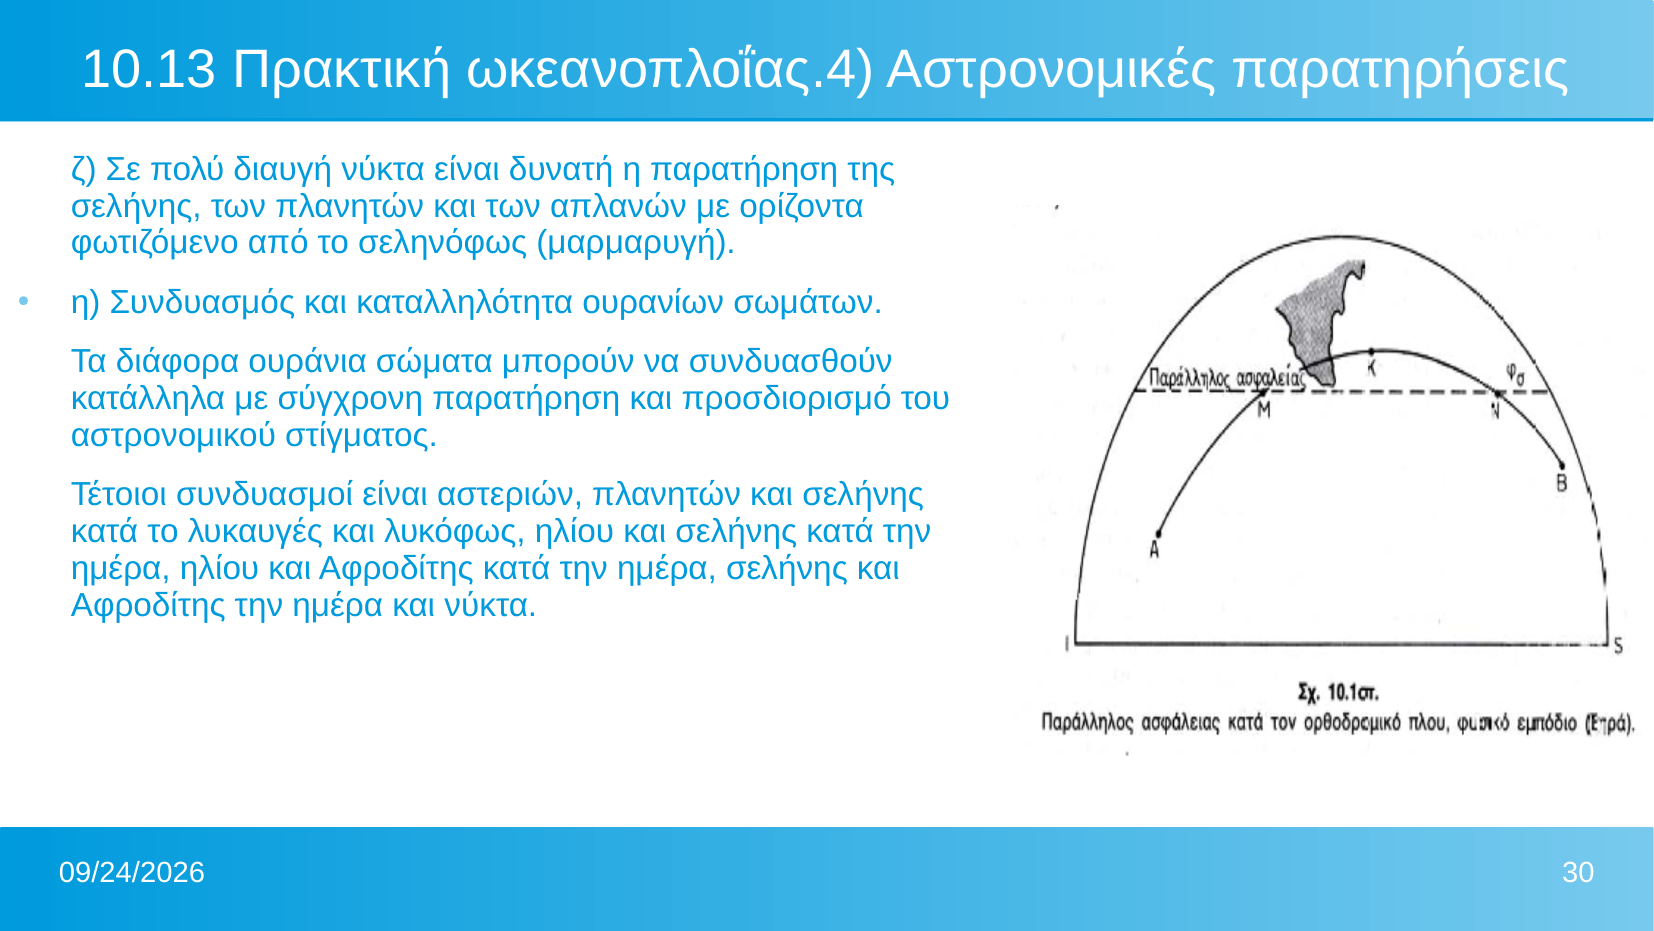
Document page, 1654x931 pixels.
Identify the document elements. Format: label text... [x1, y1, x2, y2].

picture [1012, 204, 1651, 756]
title 10.13 Πρακτική ωκεανοπλοΐας.4) Αστρονομικές παρατηρήσεις [59, 29, 1595, 108]
list ζ) Σε πολύ διαυγή νύκτα είναι δυνατή η παρατήρηση της σελήνης, των πλανητών και των απλανών με ορίζοντα φωτιζόμενο από το σεληνόφως (μαρμαρυγή). η) Συνδυασμός και καταλληλότητα ουρανίων σωμάτων. Τα διάφορα ουράνια σώματα μπορούν να συνδυασθούν κατάλληλα με σύγχρονη παρατήρηση και προσδιορισμό του αστρονομικού στίγματος. Τέτοιοι συνδυασμοί είναι αστεριών, πλανητών και σελήνης κατά το λυκαυγές και λυκόφως, ηλίου και σελήνης κατά την ημέρα, ηλίου και Αφροδίτης κατά την ημέρα, σελήνης και Αφροδίτης την ημέρα και νύκτα. [0, 150, 976, 788]
